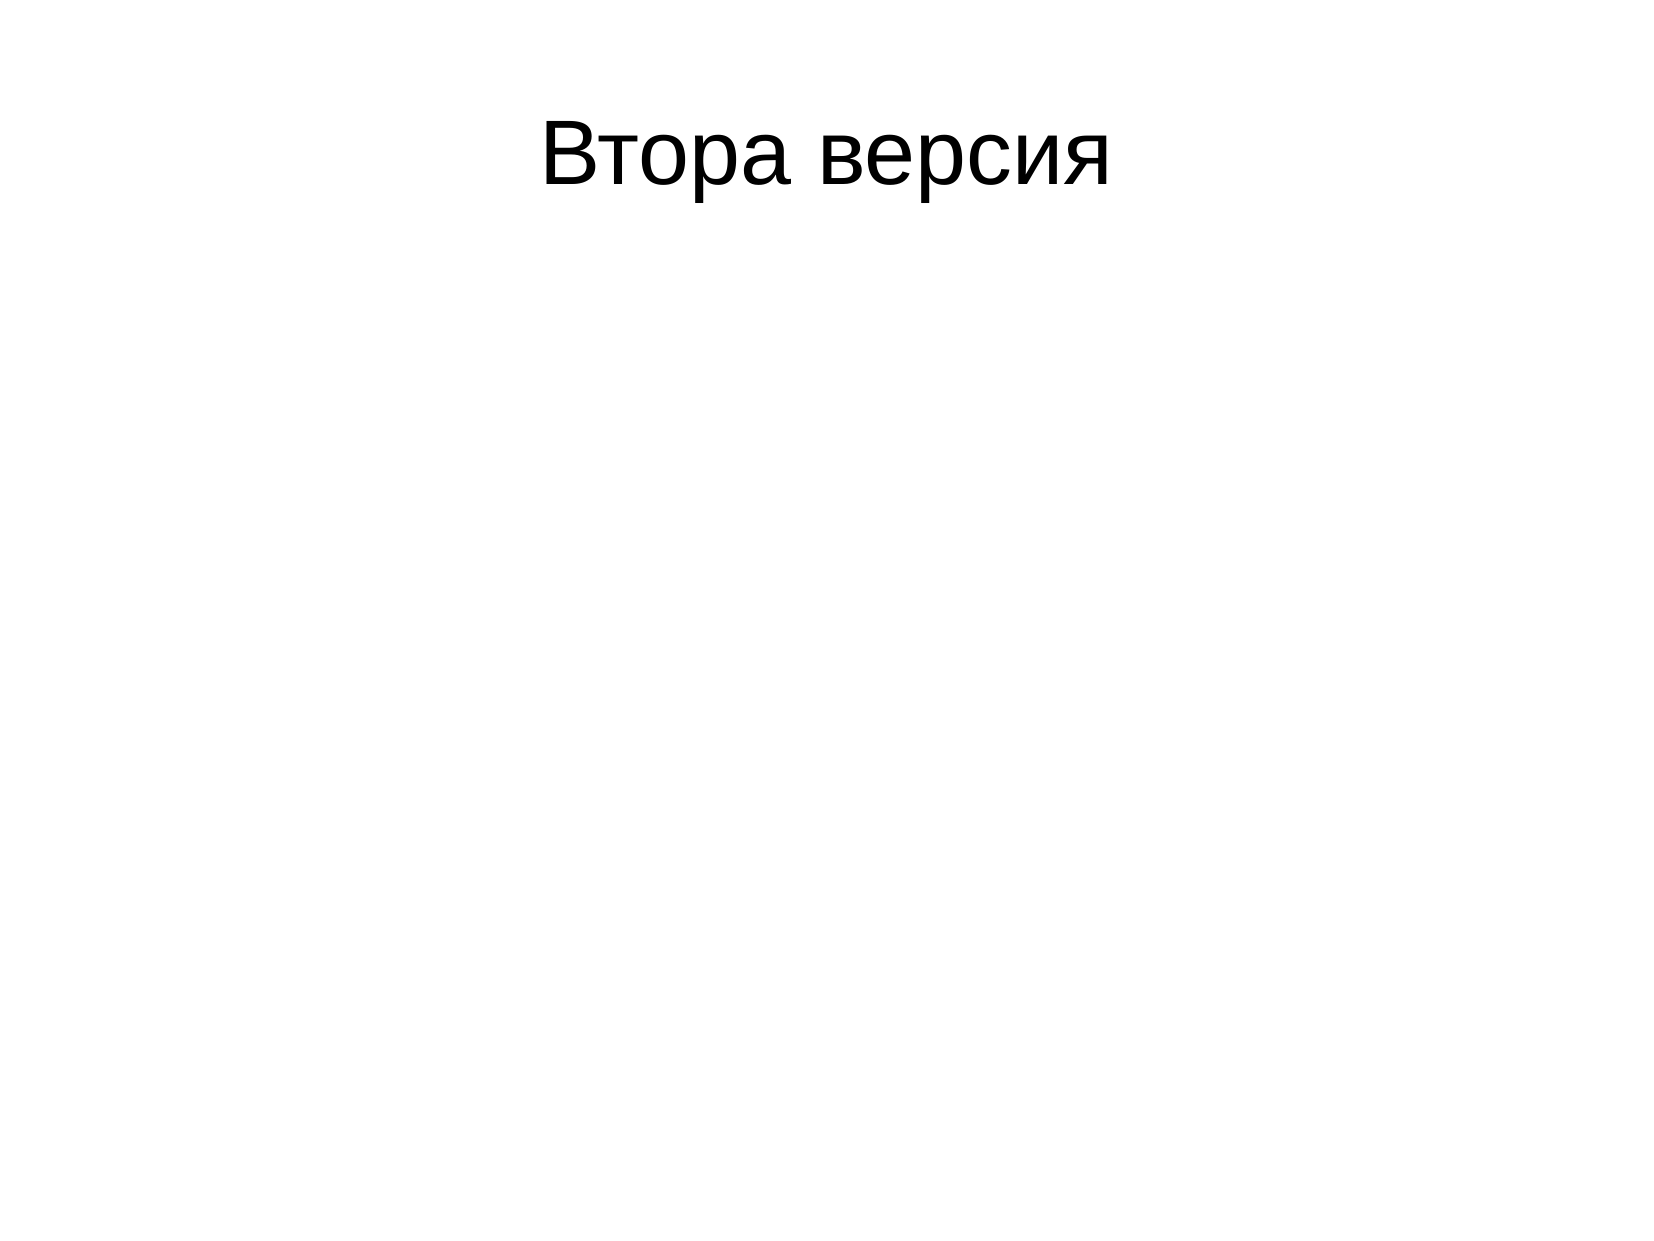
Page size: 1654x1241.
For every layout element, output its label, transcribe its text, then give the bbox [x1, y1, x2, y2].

title Втора версия [82, 49, 1571, 257]
